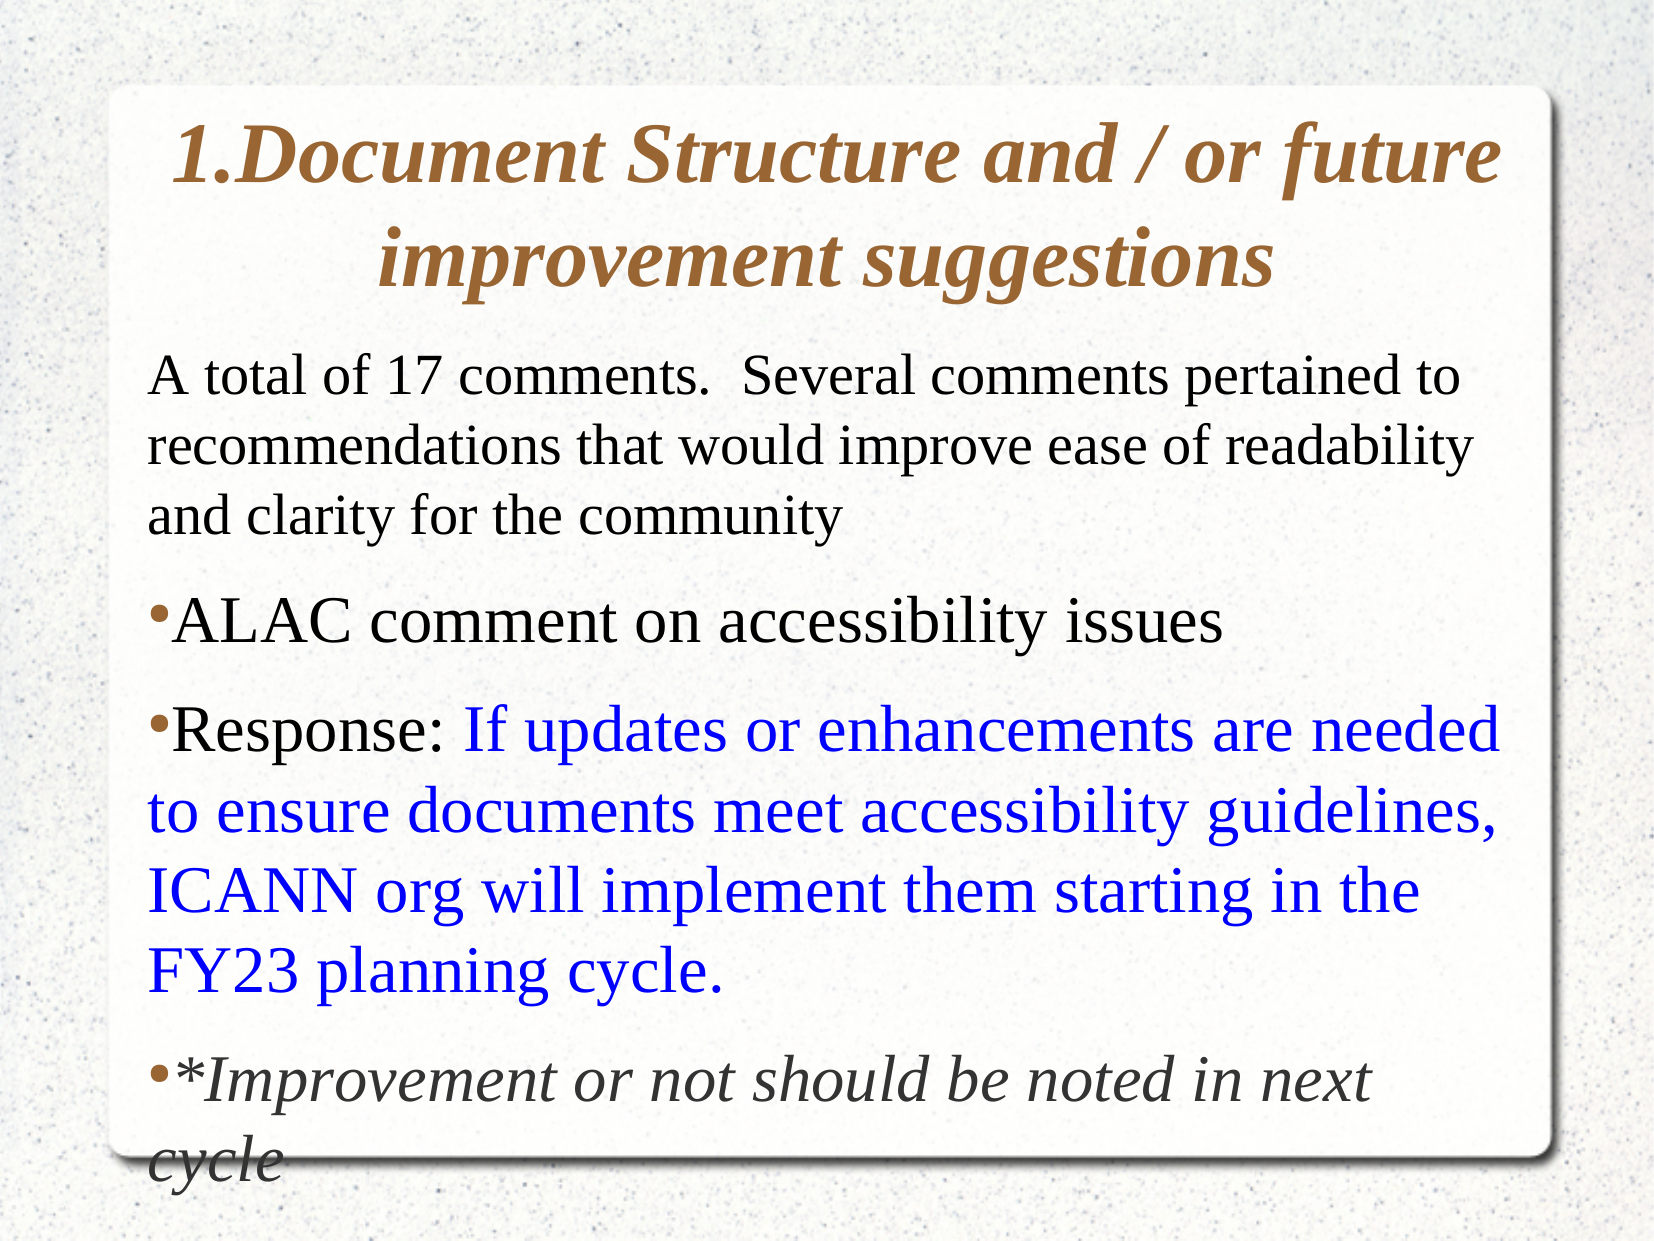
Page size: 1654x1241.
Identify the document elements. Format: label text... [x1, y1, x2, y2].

title 1.Document Structure and / or future improvement suggestions [118, 96, 1536, 304]
list A total of 17 comments. Several comments pertained to recommendations that would improve ease of readability and clarity for the community ALAC comment on accessibility issues Response: If updates or enhancements are needed to ensure documents meet accessibility guidelines, ICANN org will implement them starting in the FY23 planning cycle. *Improvement or not should be noted in next cycle [147, 336, 1506, 1241]
